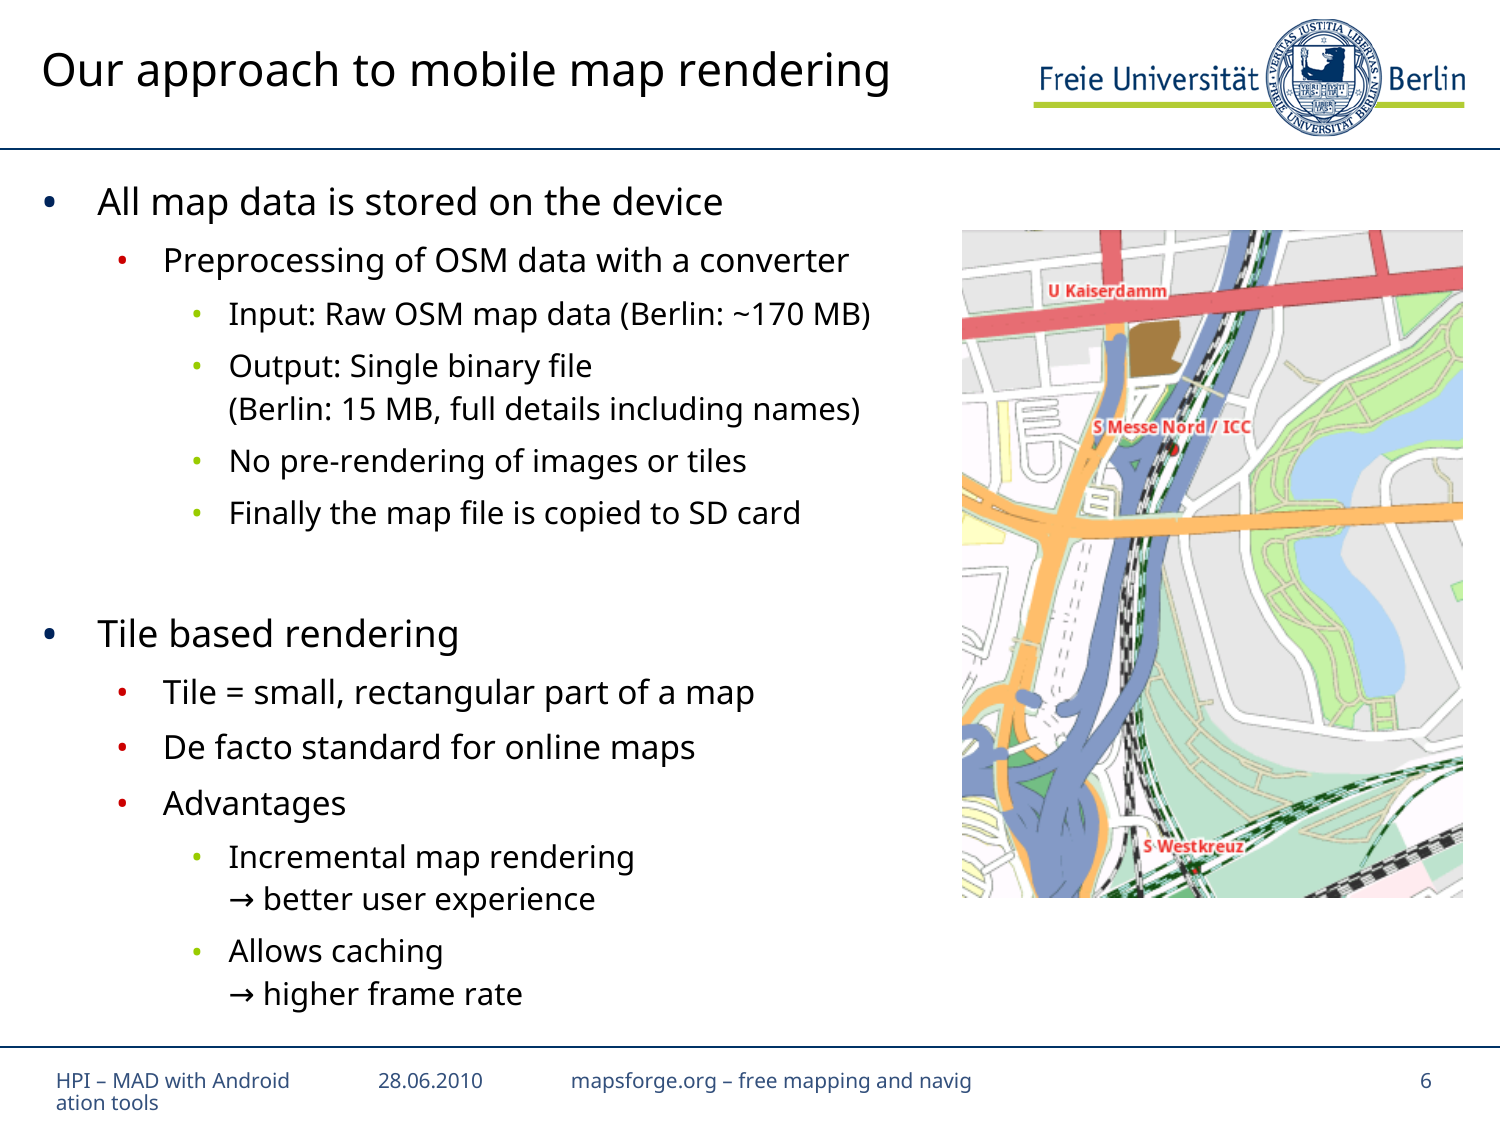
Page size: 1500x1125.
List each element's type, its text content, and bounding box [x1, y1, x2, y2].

list All map data is stored on the device Preprocessing of OSM data with a converter Input: Raw OSM map data (Berlin: ~170 MB) Output: Single binary file (Berlin: 15 MB, full details including names) No pre-rendering of images or tiles Finally the map file is copied to SD card Tile based rendering Tile = small, rectangular part of a map De facto standard for online maps Advantages Incremental map rendering → better user experience Allows caching → higher frame rate [41, 175, 1447, 937]
title Our approach to mobile map rendering [41, 0, 1016, 138]
picture [1033, 19, 1470, 137]
picture [962, 230, 1463, 898]
